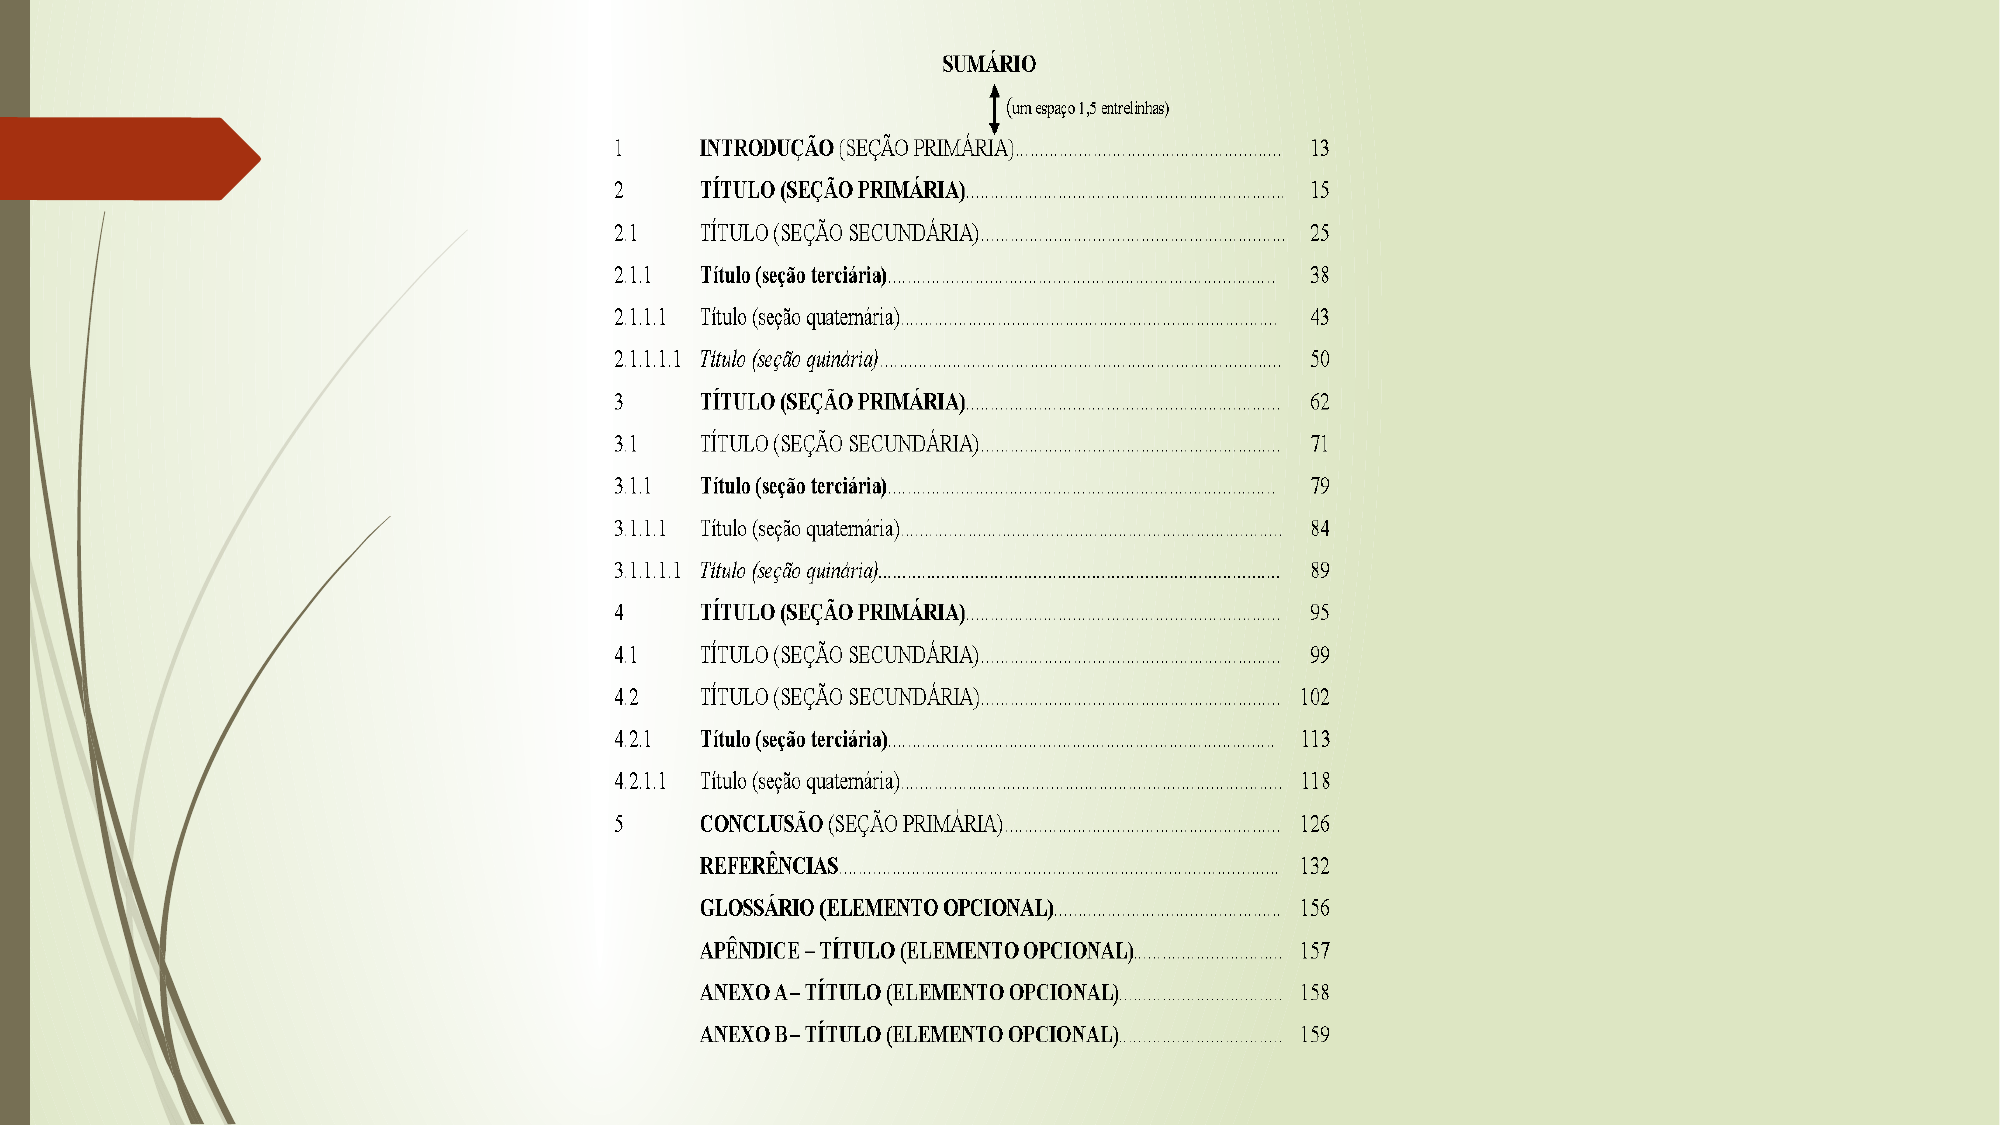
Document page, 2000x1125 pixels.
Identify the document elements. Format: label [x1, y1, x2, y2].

picture [605, 49, 1338, 1090]
